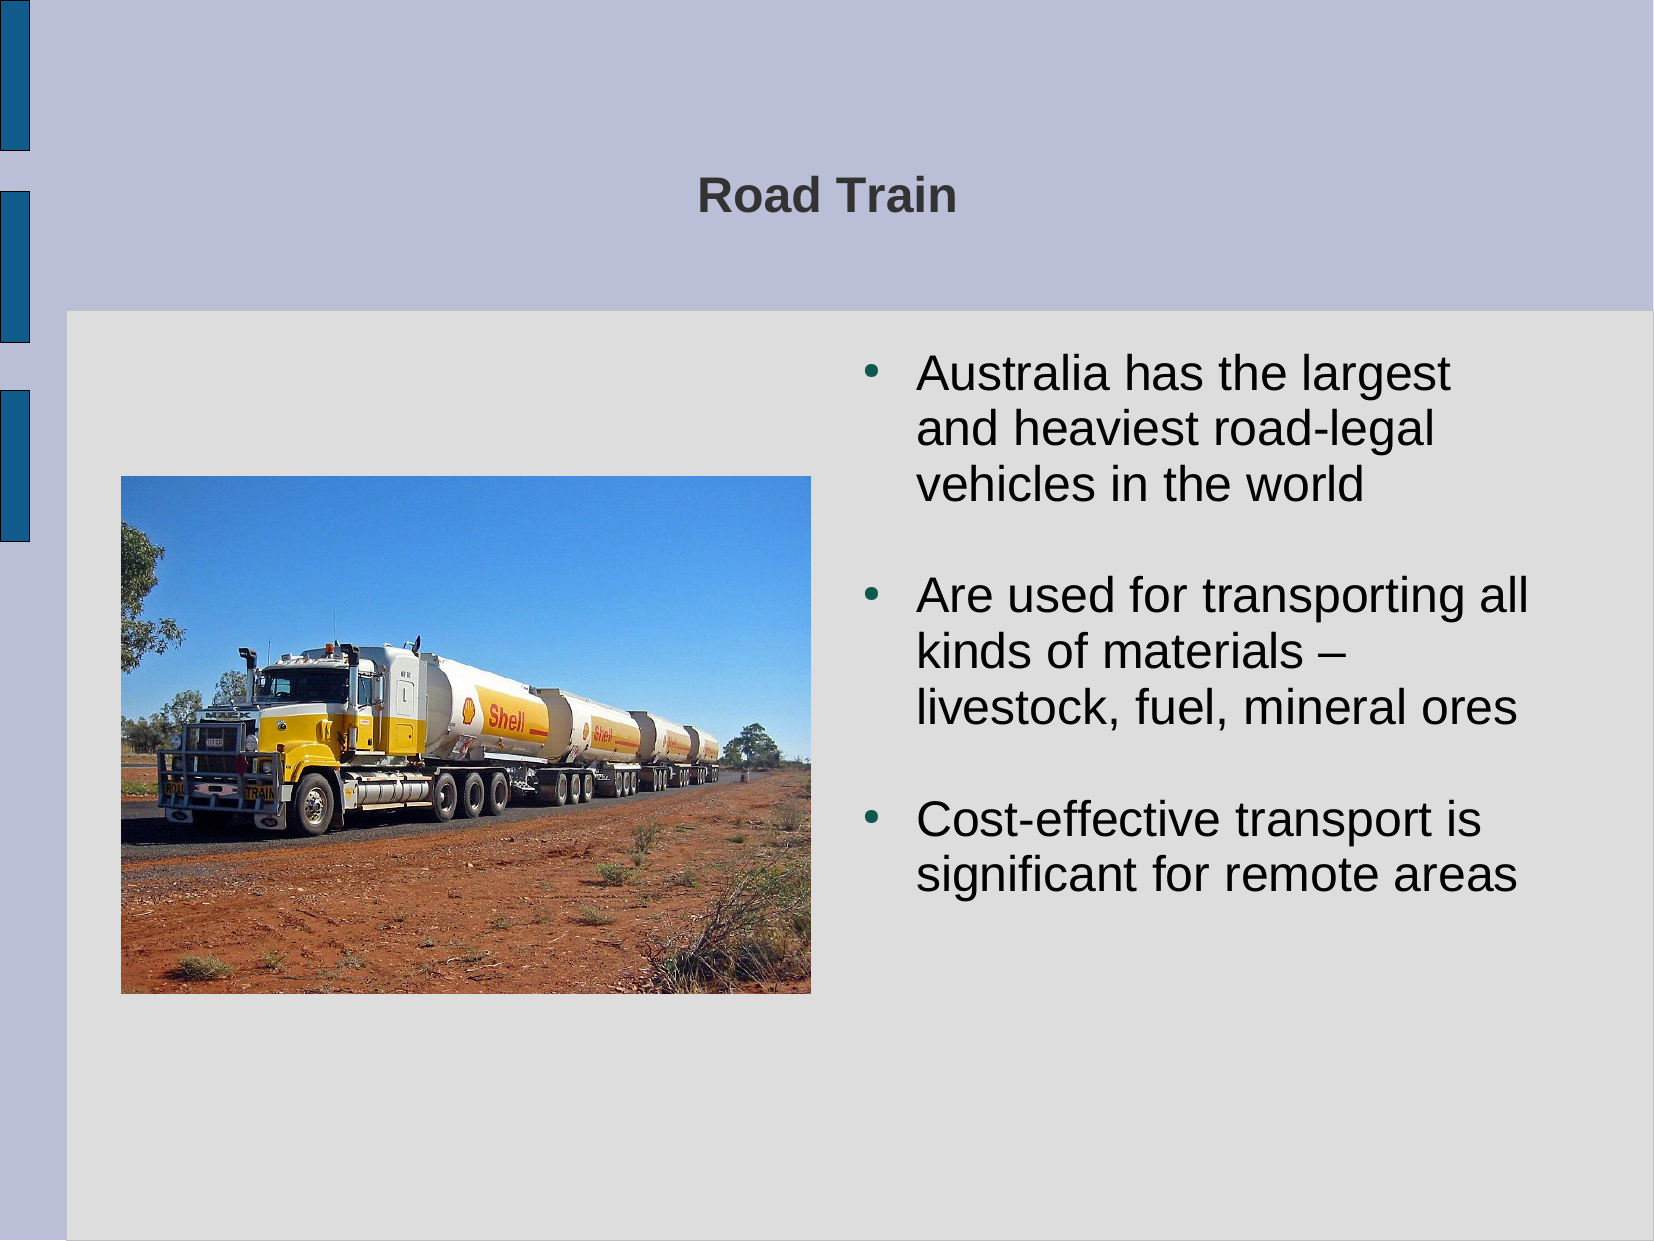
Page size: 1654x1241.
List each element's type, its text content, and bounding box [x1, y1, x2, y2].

list Australia has the largest and heaviest road-legal vehicles in the world Are used for transporting all kinds of materials – livestock, fuel, mineral ores Cost-effective transport is significant for remote areas [845, 344, 1535, 1127]
picture [121, 476, 811, 994]
title Road Train [121, 91, 1534, 299]
